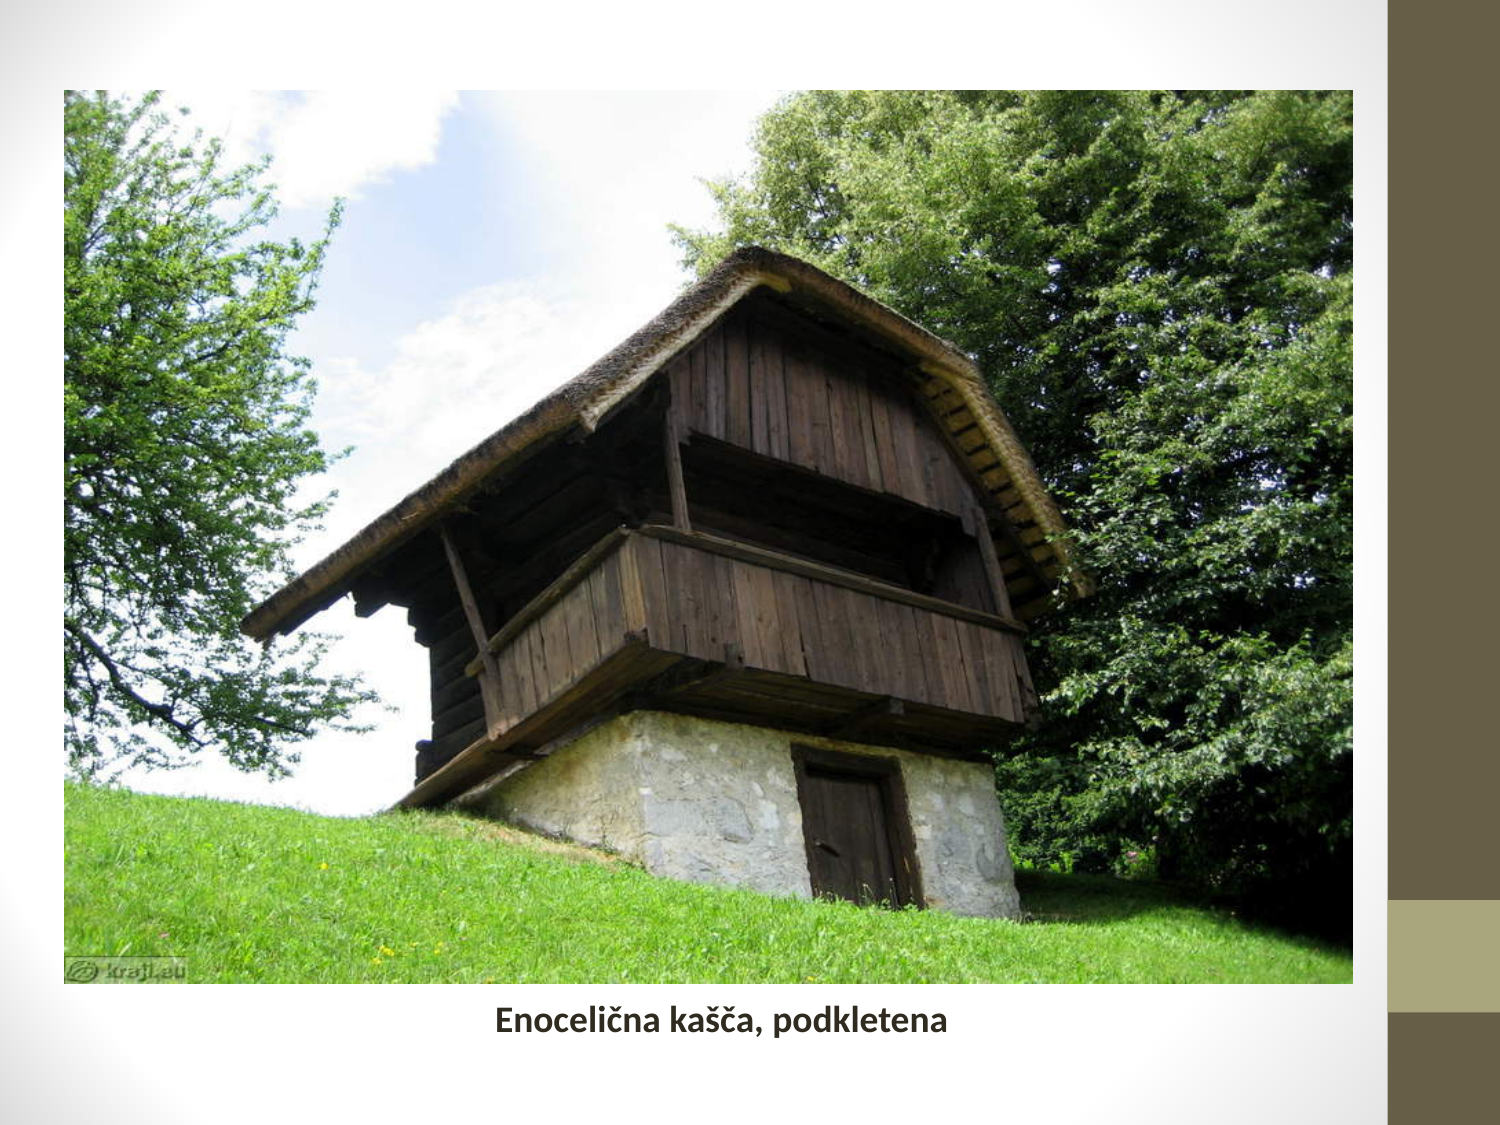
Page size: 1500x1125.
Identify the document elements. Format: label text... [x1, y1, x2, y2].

text_box Enocelična kašča, podkletena [480, 987, 973, 1048]
picture [0, 0, 1387, 1125]
